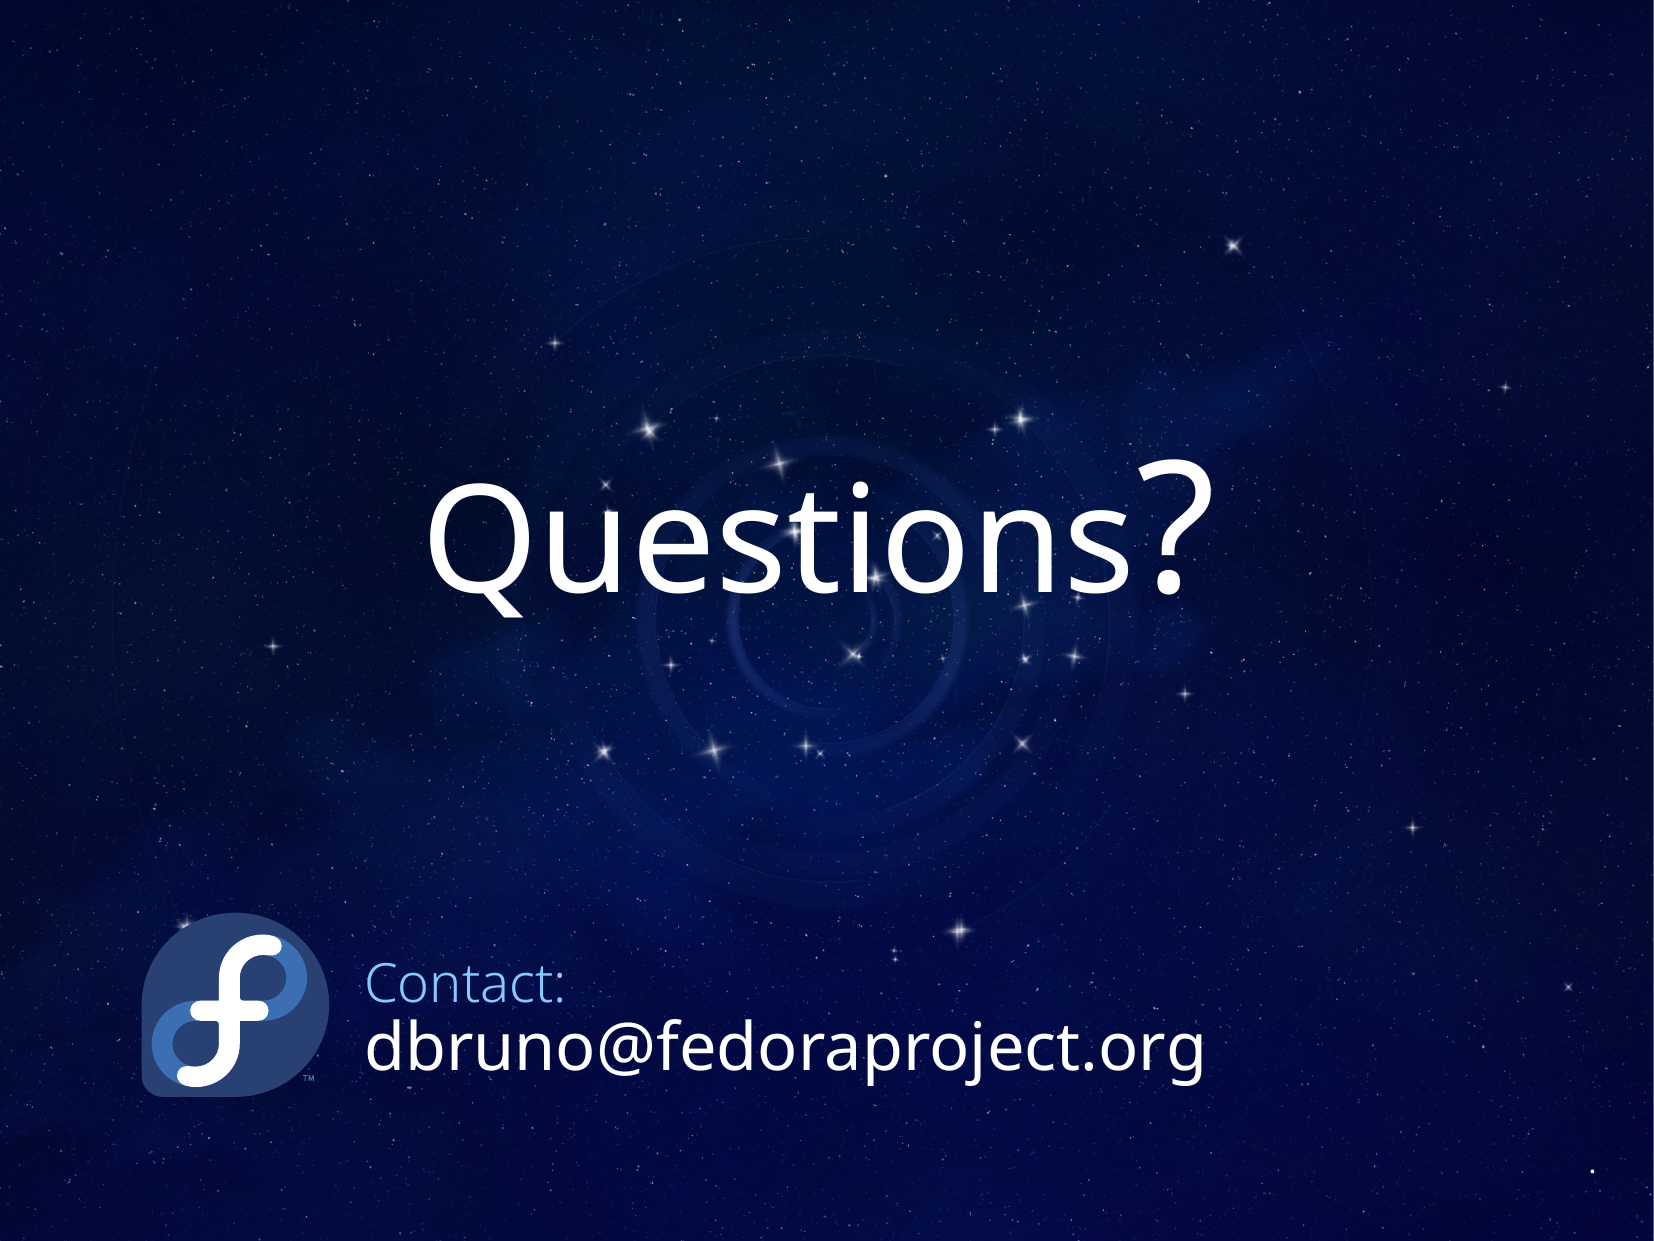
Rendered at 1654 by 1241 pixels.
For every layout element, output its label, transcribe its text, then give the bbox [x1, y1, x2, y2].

text_box . [52, 1135, 1612, 1219]
text_box dbruno@fedoraproject.org [349, 992, 1455, 1082]
text_box Contact: [349, 937, 703, 1013]
title Questions? [30, 418, 1606, 624]
picture [0, 0, 1654, 1241]
